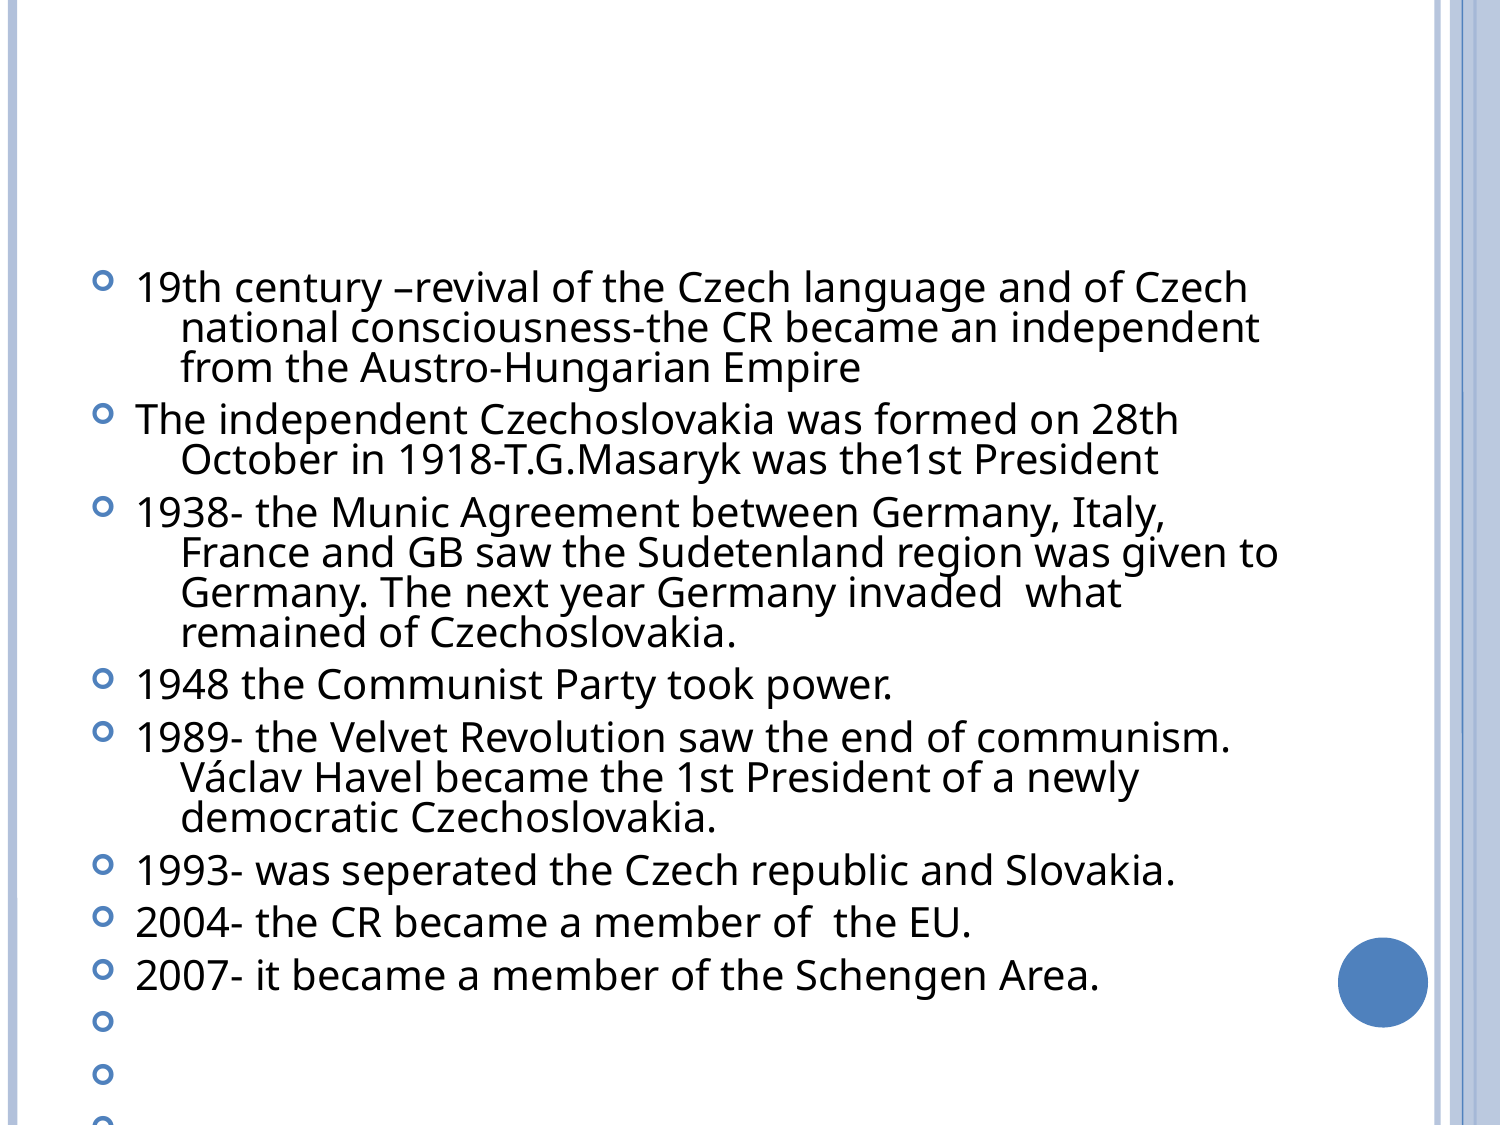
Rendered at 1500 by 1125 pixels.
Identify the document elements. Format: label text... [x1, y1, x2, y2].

list 19th century –revival of the Czech language and of Czech national consciousness-the CR became an independent from the Austro-Hungarian Empire The independent Czechoslovakia was formed on 28th October in 1918-T.G.Masaryk was the1st President 1938- the Munic Agreement between Germany, Italy, France and GB saw the Sudetenland region was given to Germany. The next year Germany invaded what remained of Czechoslovakia. 1948 the Communist Party took power. 1989- the Velvet Revolution saw the end of communism. Václav Havel became the 1st President of a newly democratic Czechoslovakia. 1993- was seperated the Czech republic and Slovakia. 2004- the CR became a member of the EU. 2007- it became a member of the Schengen Area. [75, 262, 1300, 1062]
